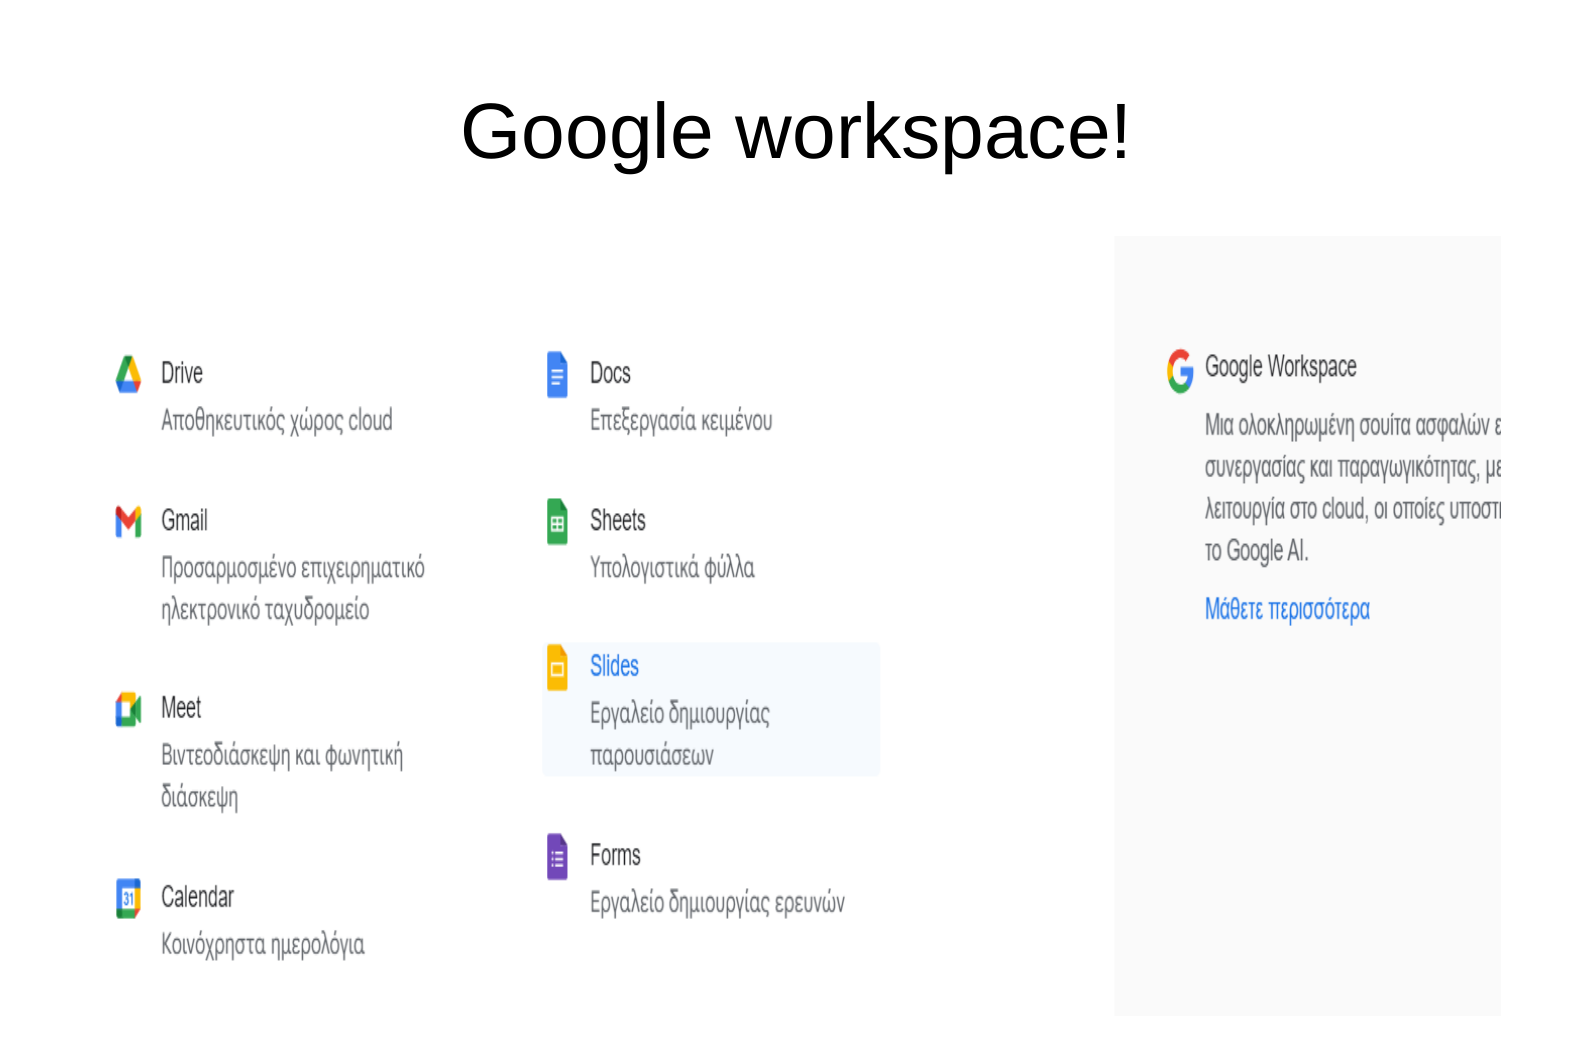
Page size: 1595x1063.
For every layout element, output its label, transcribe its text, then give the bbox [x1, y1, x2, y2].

title Google workspace! [79, 42, 1515, 220]
picture [79, 236, 1501, 1016]
